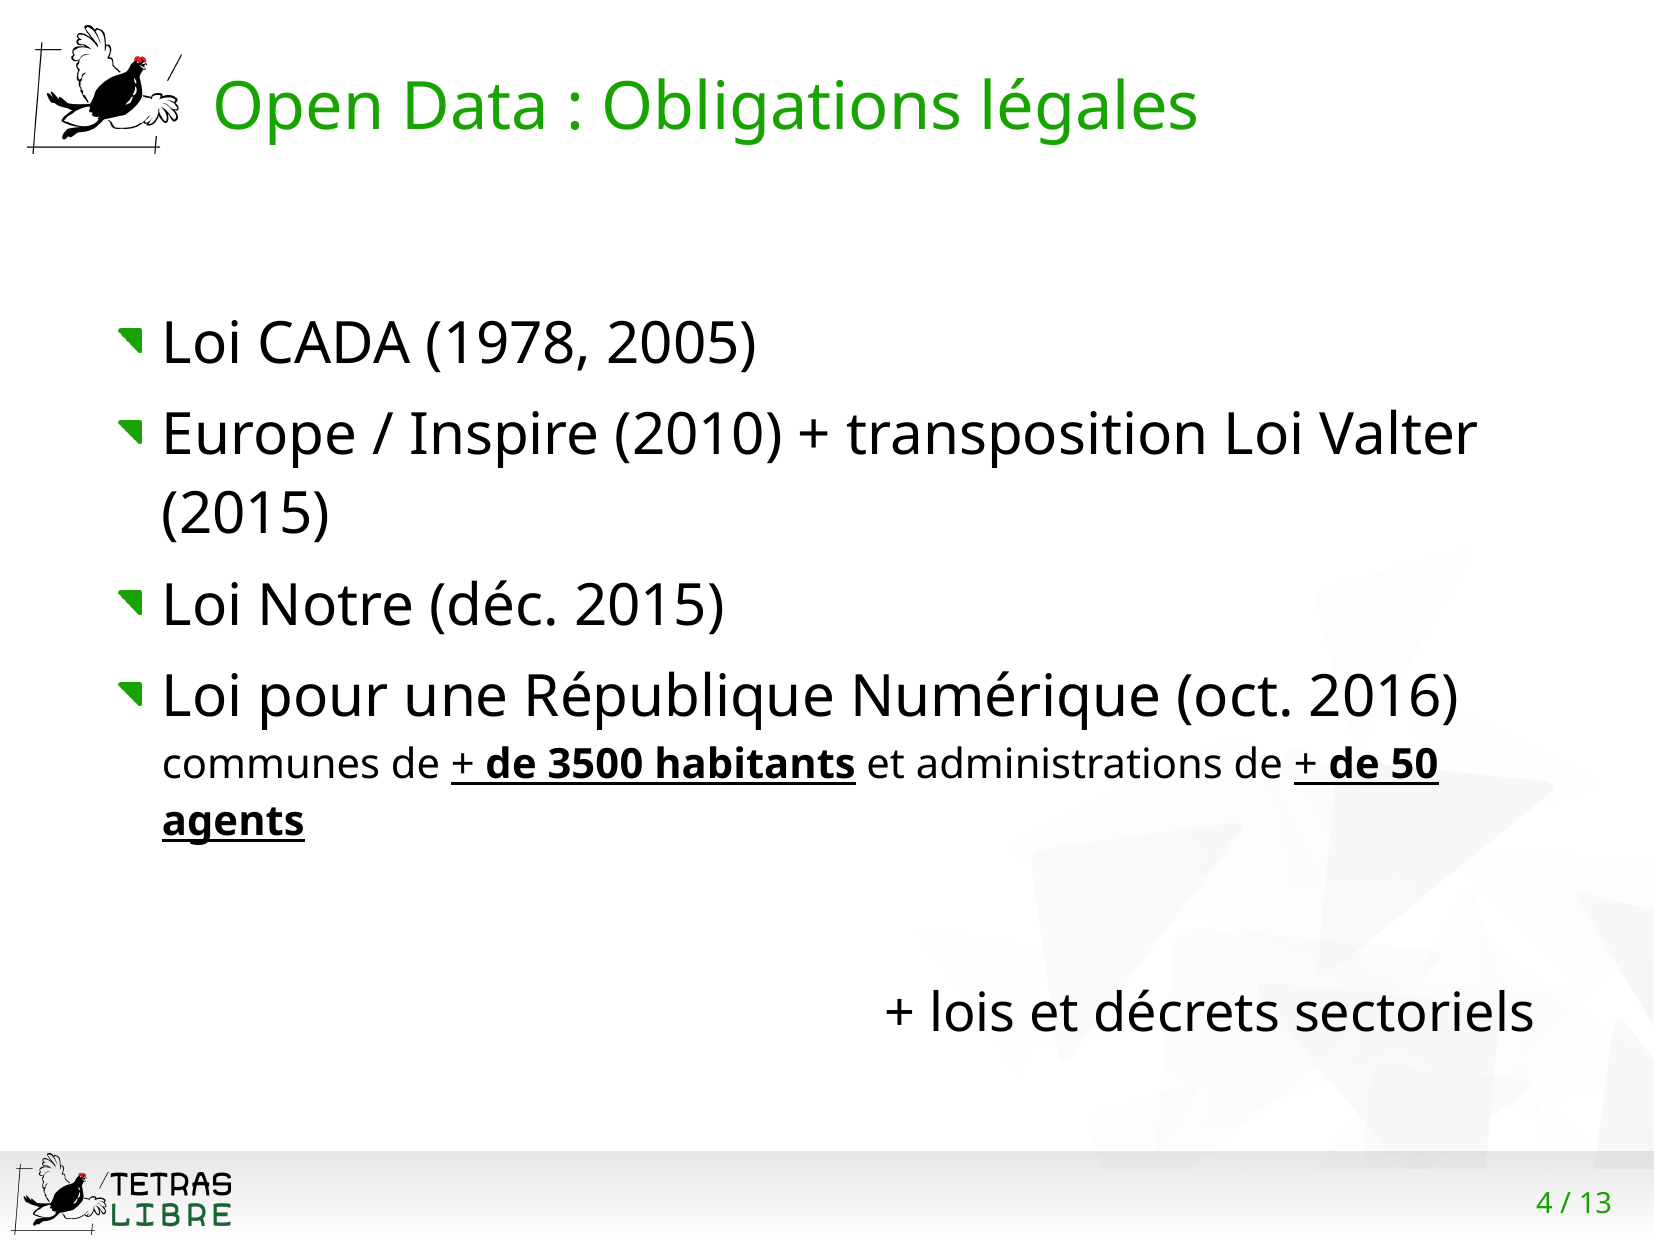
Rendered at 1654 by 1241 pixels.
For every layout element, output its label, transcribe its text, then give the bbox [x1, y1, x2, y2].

list Loi CADA (1978, 2005) Europe / Inspire (2010) + transposition Loi Valter (2015) Loi Notre (déc. 2015) Loi pour une République Numérique (oct. 2016) communes de + de 3500 habitants et administrations de + de 50 agents + lois et décrets sectoriels [118, 301, 1536, 1021]
picture [27, 25, 182, 154]
picture [952, 1021, 967, 1028]
picture [1101, 1021, 1117, 1028]
picture [11, 1153, 231, 1235]
picture [1404, 1021, 1419, 1028]
title Open Data : Obligations légales [212, 29, 1595, 178]
picture [915, 548, 1654, 1169]
